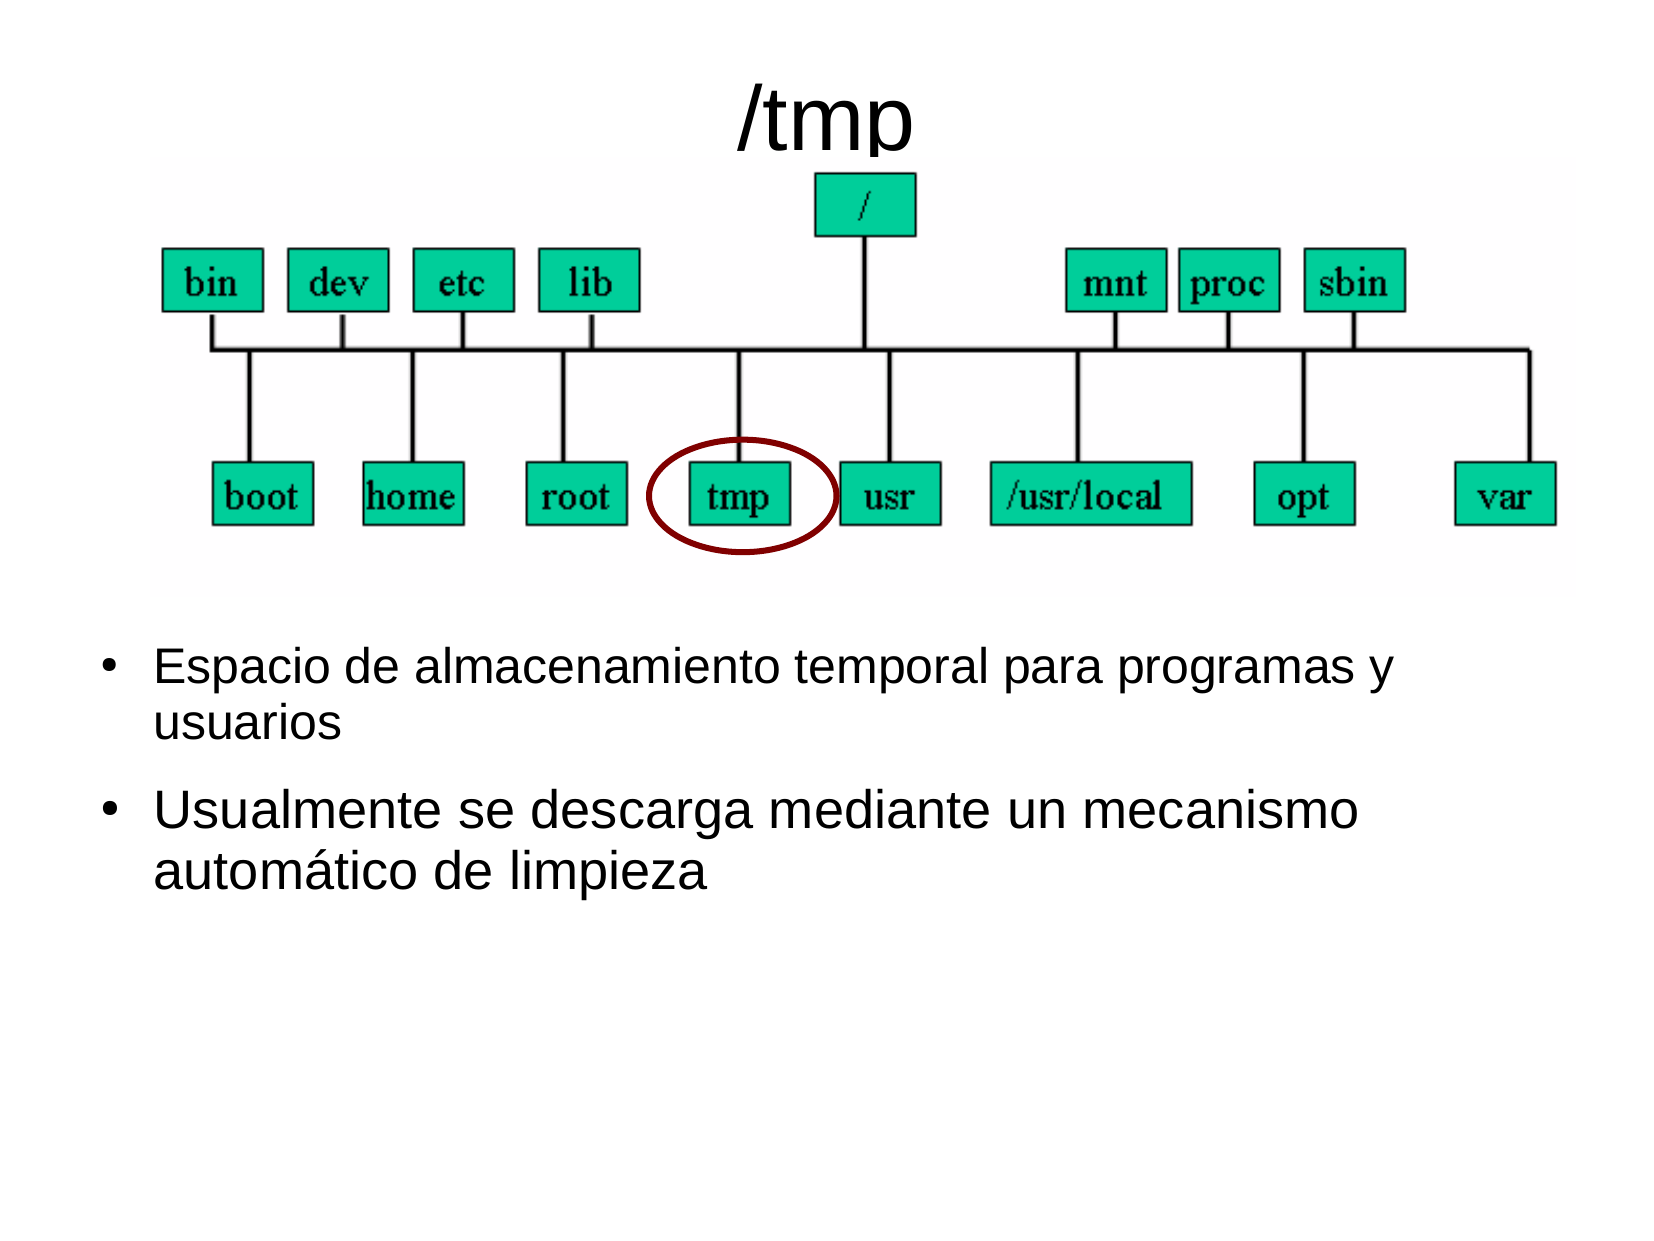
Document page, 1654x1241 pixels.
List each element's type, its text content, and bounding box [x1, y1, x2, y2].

list Espacio de almacenamiento temporal para programas y usuarios Usualmente se descarga mediante un mecanismo automático de limpieza [82, 638, 1571, 991]
picture [150, 157, 1576, 597]
title /tmp [82, 49, 1571, 188]
